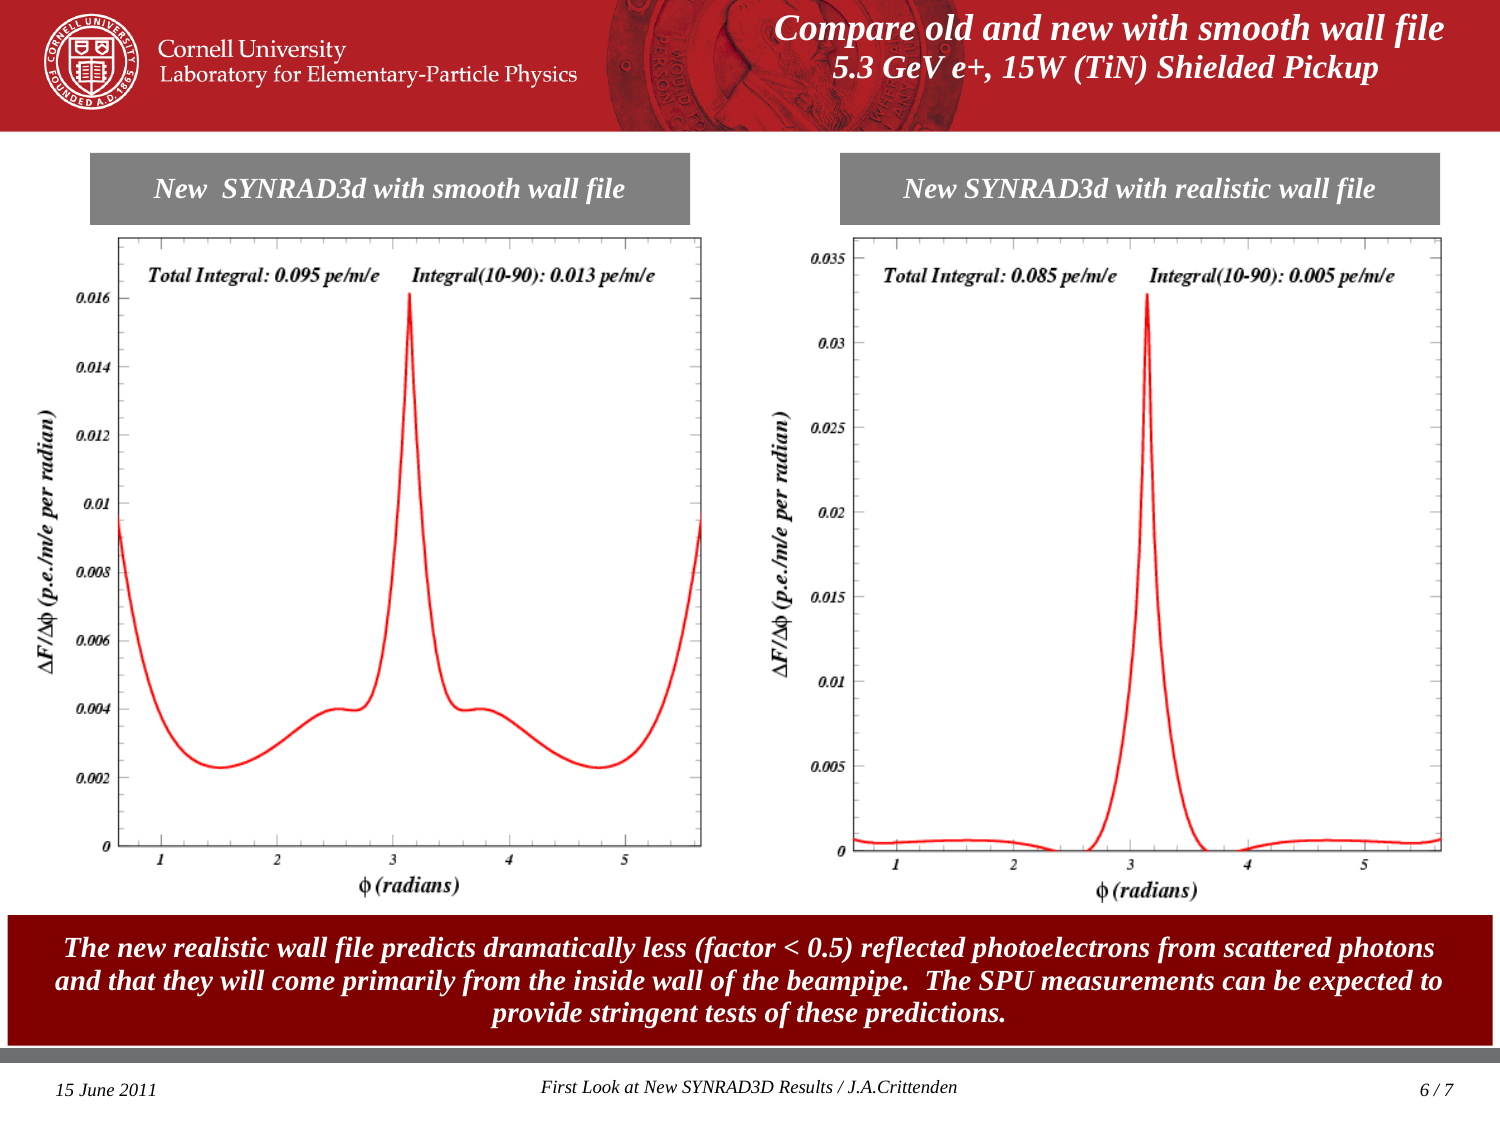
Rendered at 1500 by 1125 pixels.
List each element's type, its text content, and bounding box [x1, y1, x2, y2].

text_box Compare old and new with smooth wall file 5.3 GeV e+, 15W (TiN) Shielded Pickup [712, 0, 1500, 113]
text_box New SYNRAD3d with smooth wall file [90, 152, 691, 225]
picture [763, 227, 1447, 904]
text_box The new realistic wall file predicts dramatically less (factor < 0.5) reflected photoelectrons from scattered photons and that they will come primarily from the inside wall of the beampipe. The SPU measurements can be expected to provide stringent tests of these predictions. [7, 915, 1493, 1046]
text_box New SYNRAD3d with realistic wall file [840, 152, 1441, 225]
picture [0, 0, 1500, 132]
picture [30, 227, 713, 904]
